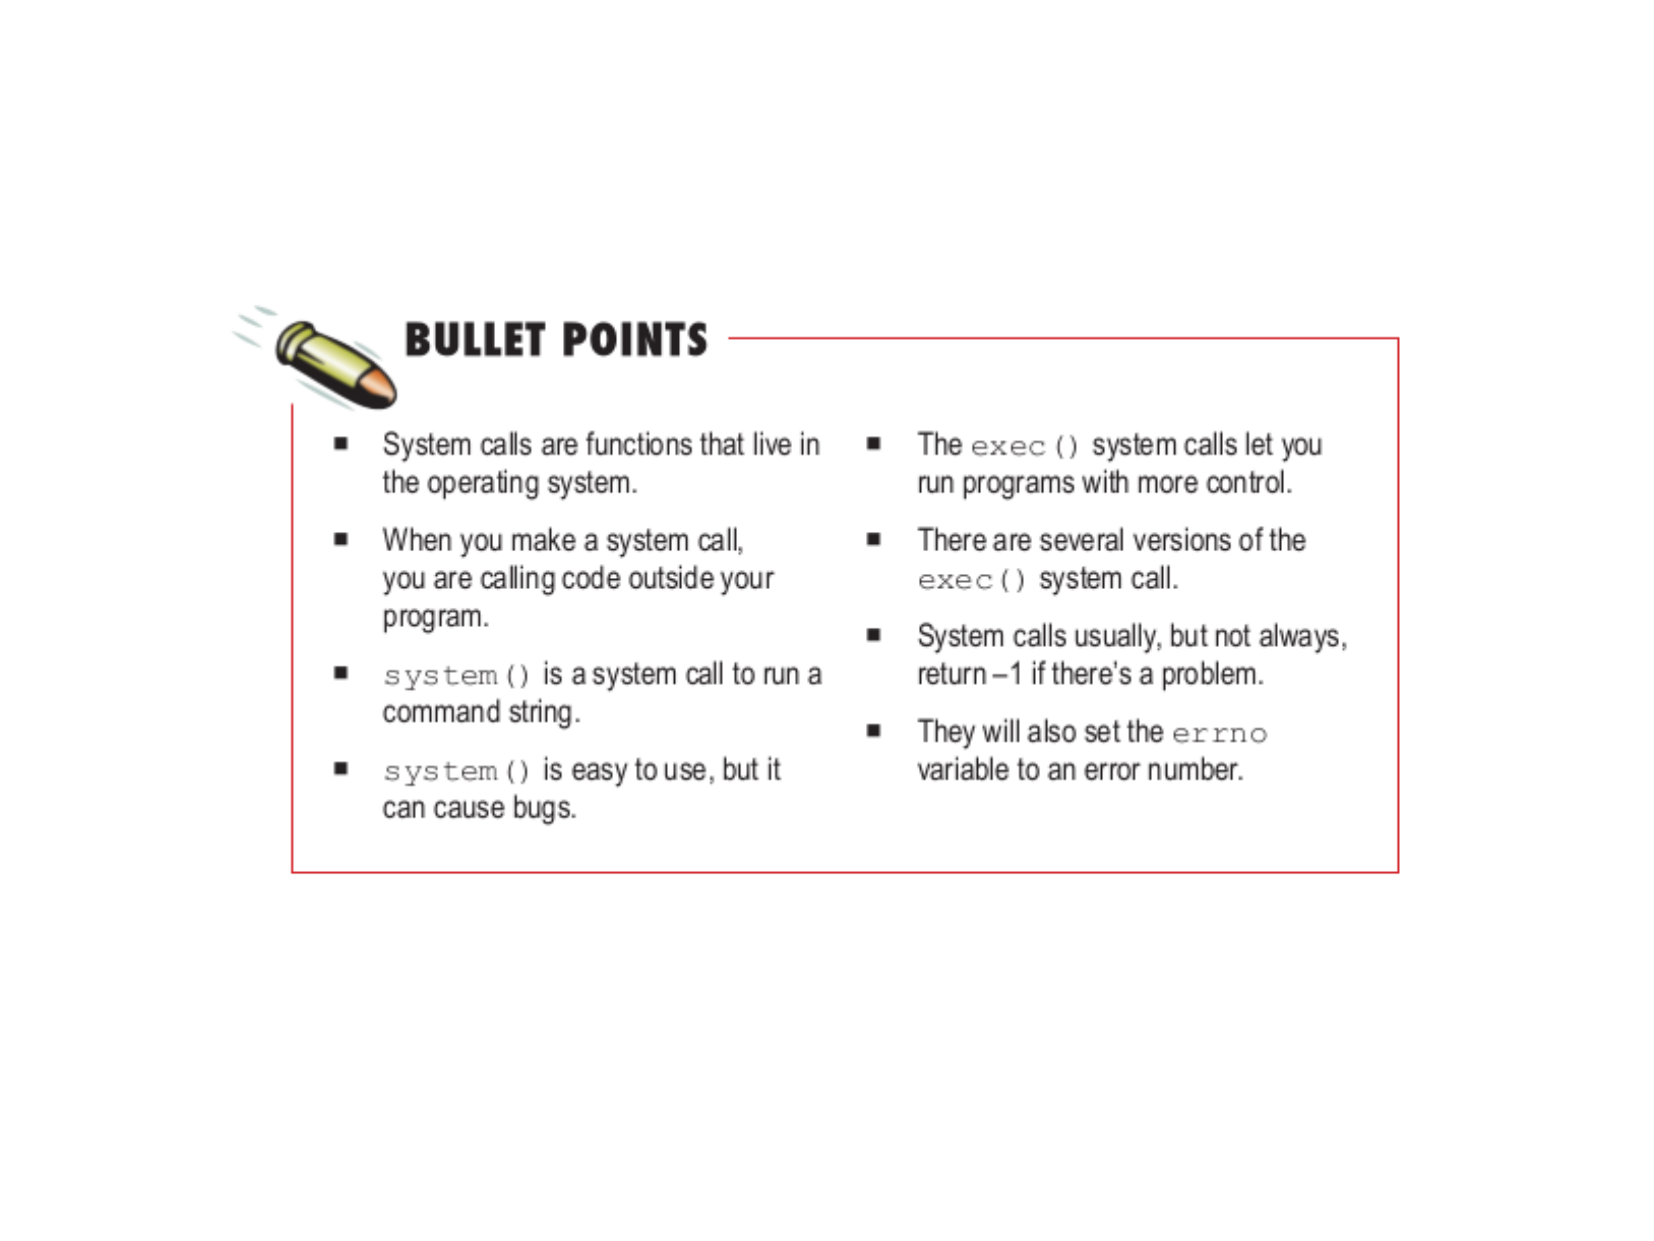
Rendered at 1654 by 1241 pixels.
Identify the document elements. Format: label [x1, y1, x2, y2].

picture [129, 236, 1465, 910]
